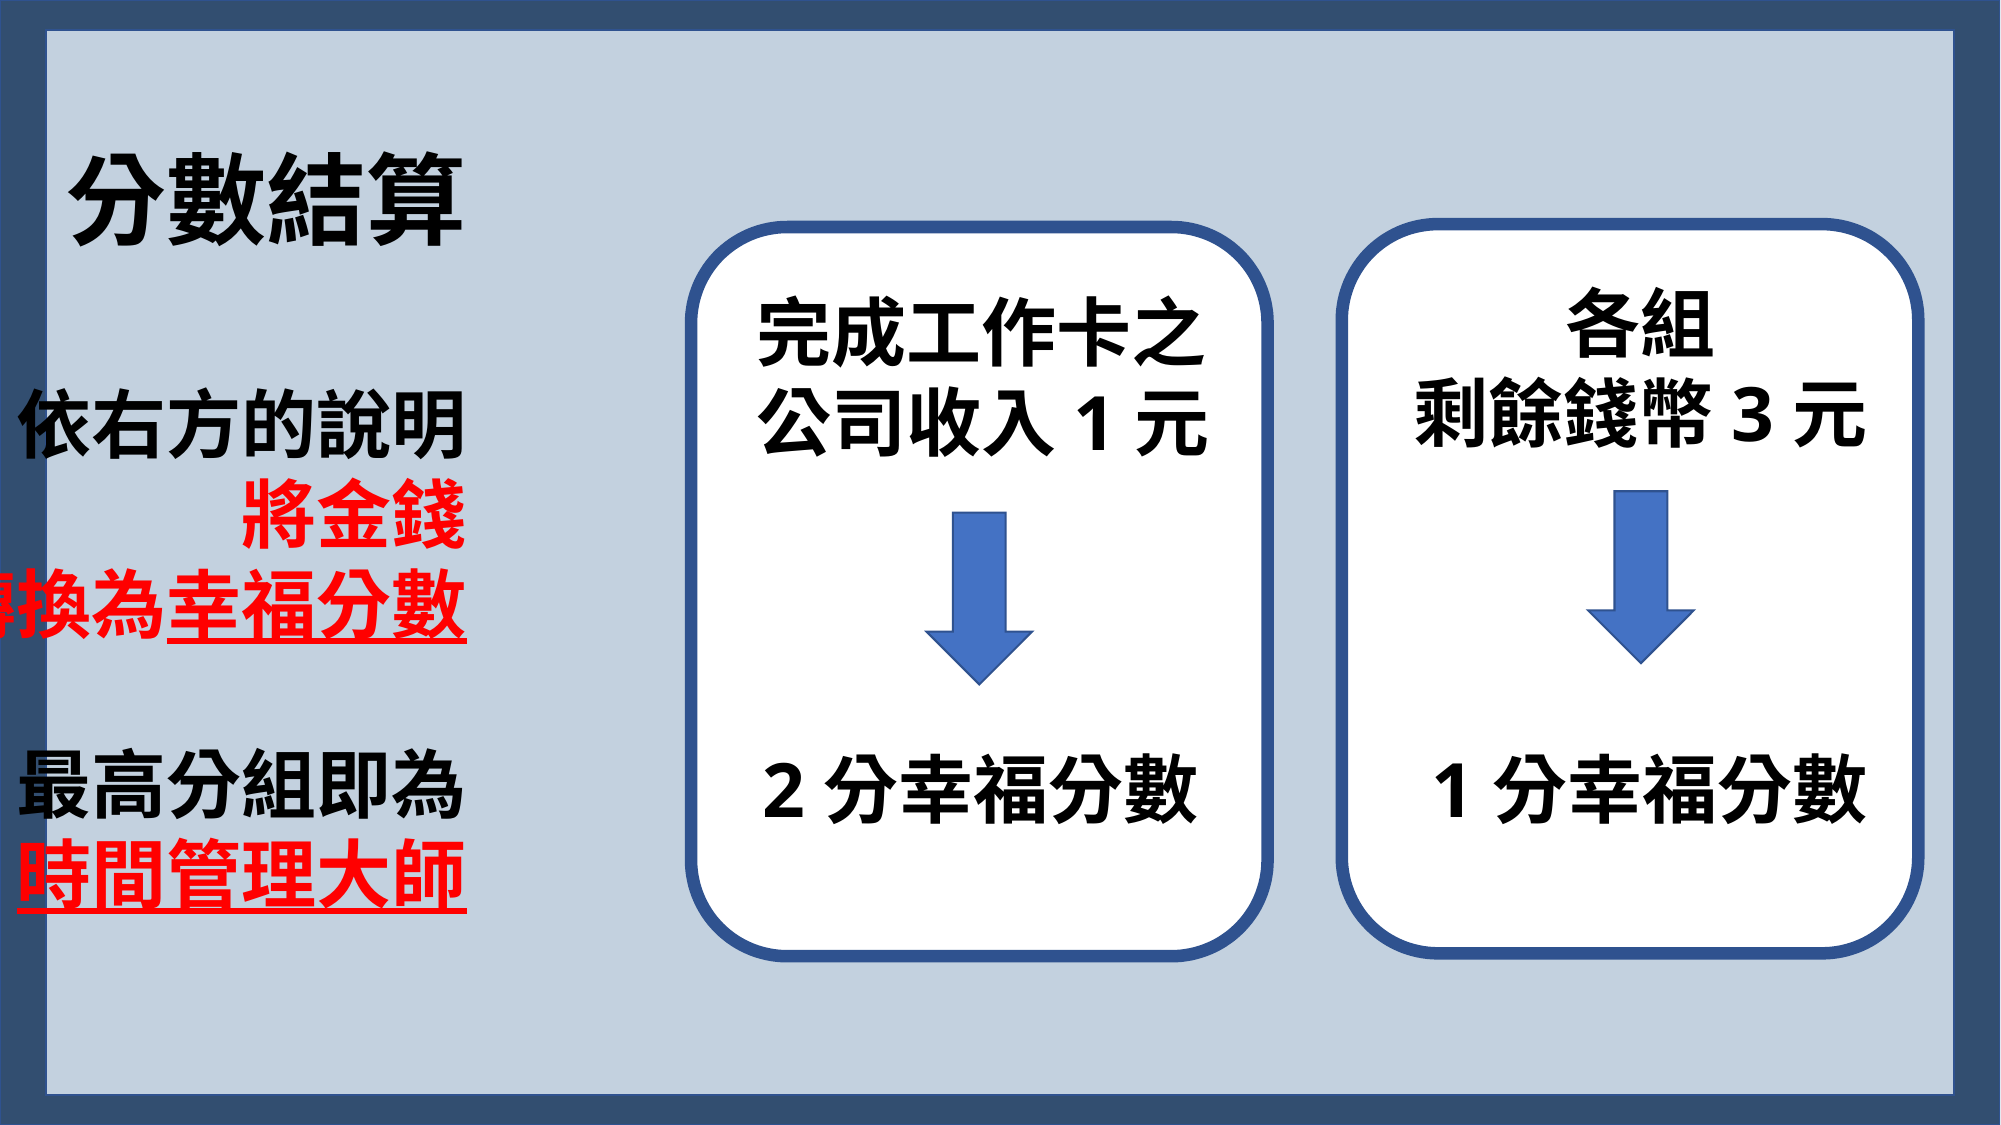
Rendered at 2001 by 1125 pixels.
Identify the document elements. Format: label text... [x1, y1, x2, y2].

text_box 1分幸福分數 [1416, 735, 2000, 842]
text_box 完成工作卡之 公司收入1元 [741, 278, 1341, 473]
text_box 各組 剩餘錢幣3元 [1333, 269, 1949, 464]
text_box 分數結算 依右方的說明 將金錢 轉換為幸福分數 最高分組即為 時間管理大師 [0, 130, 658, 925]
text_box [691, 227, 1268, 957]
text_box [1341, 464, 1919, 954]
text_box [1356, 224, 1904, 269]
text_box 2分幸福分數 [747, 735, 1341, 842]
